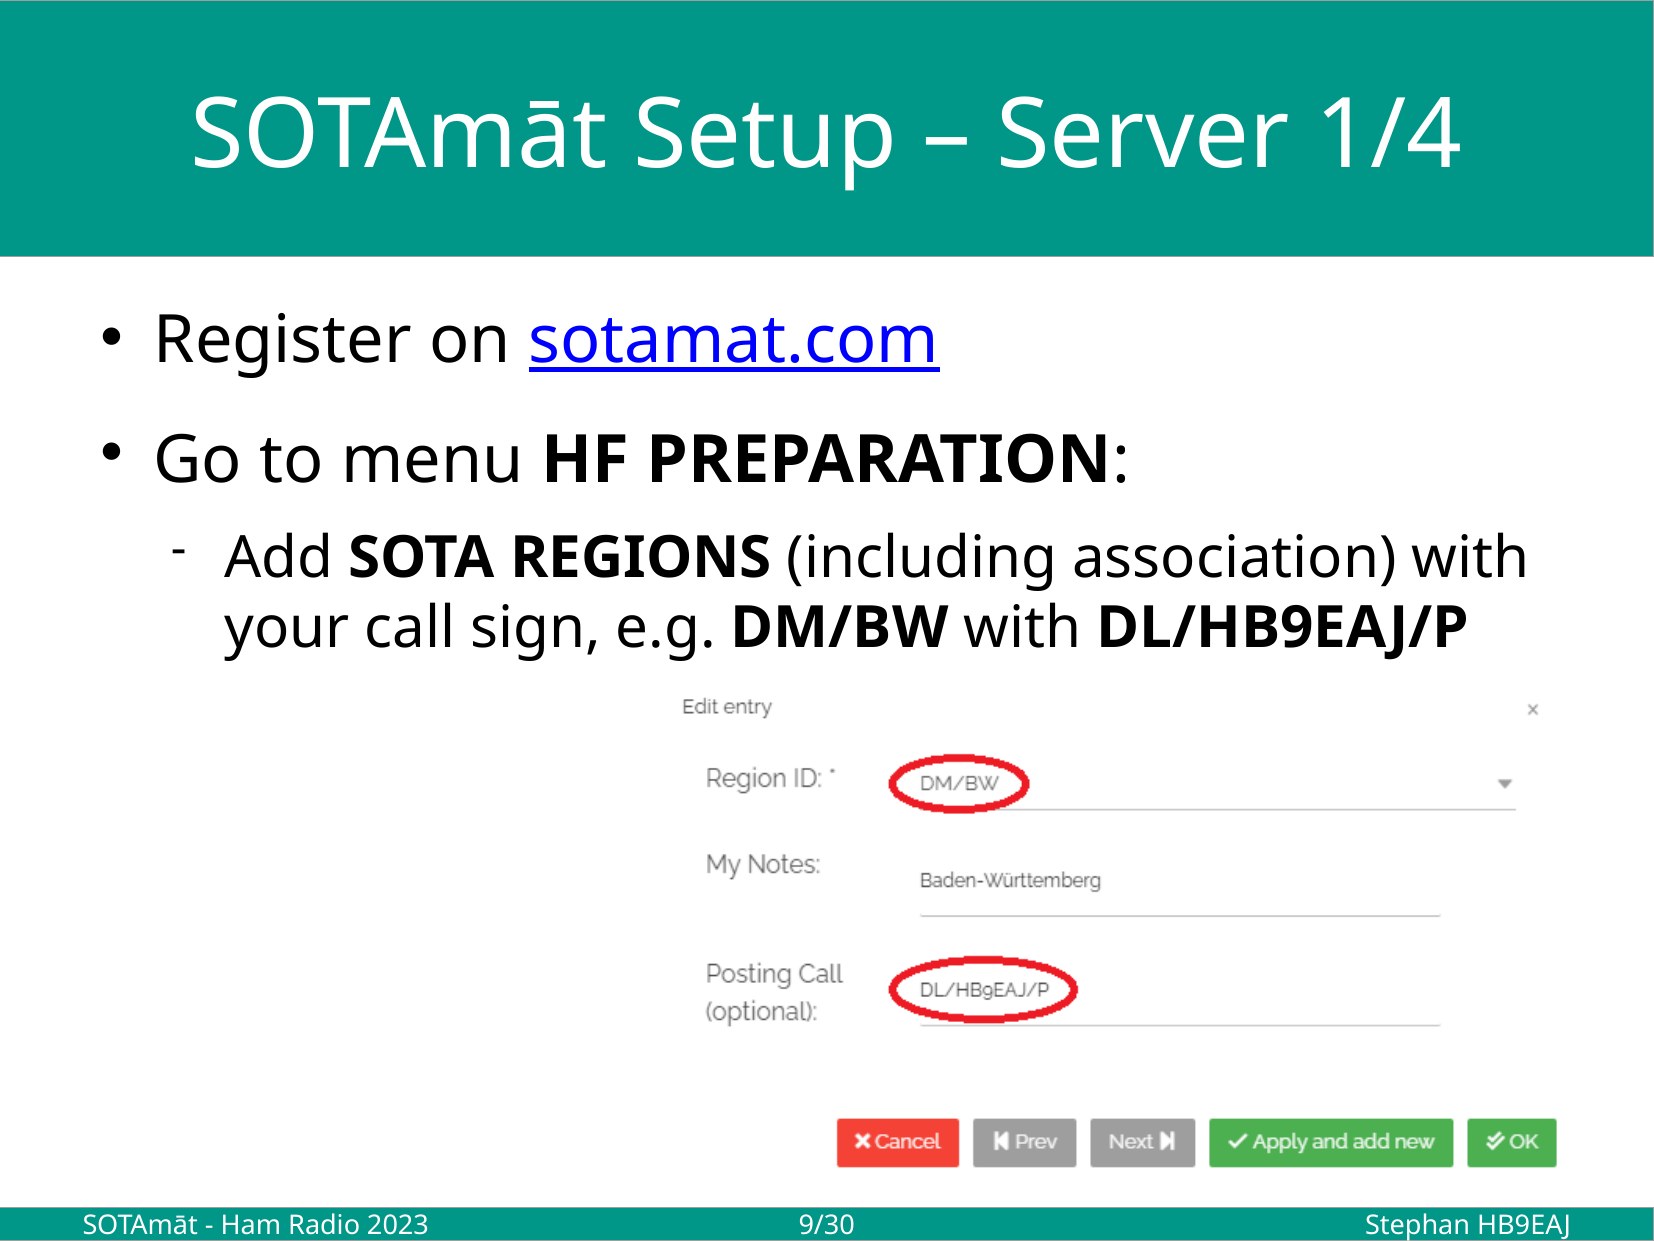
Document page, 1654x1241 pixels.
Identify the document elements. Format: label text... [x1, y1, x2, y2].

picture [670, 684, 1571, 1181]
title SOTAmāt Setup – Server 1/4 [82, 0, 1571, 257]
list Register on sotamat.com Go to menu HF PREPARATION: Add SOTA REGIONS (including association) with your call sign, e.g. DM/BW with DL/HB9EAJ/P [82, 295, 1571, 1181]
